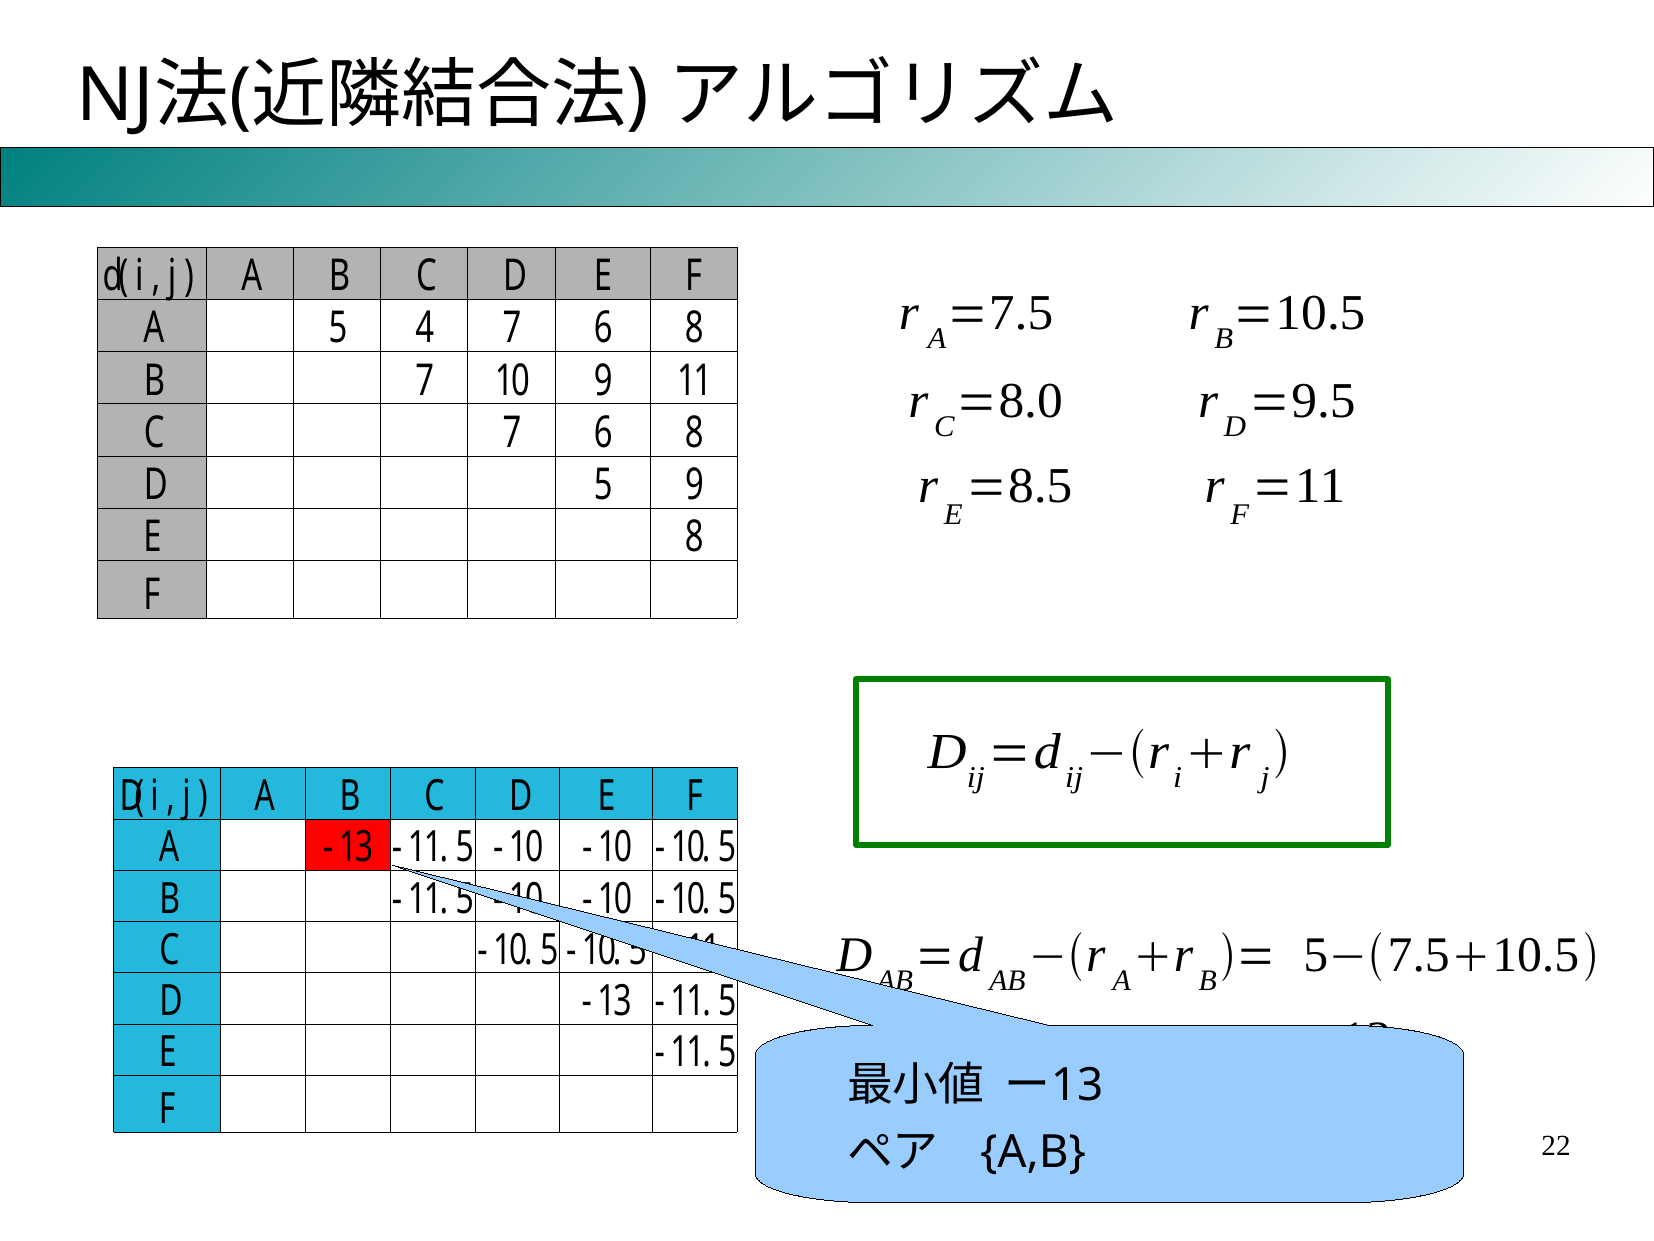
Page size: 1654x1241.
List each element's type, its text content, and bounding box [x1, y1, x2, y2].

title NJ法(近隣結合法) アルゴリズム [76, 29, 1565, 148]
chart [918, 711, 1297, 796]
chart [885, 272, 1379, 532]
chart [826, 915, 1604, 1028]
text_box 最小値 ー13 ペア {A,B} [392, 865, 1464, 1203]
chart [95, 245, 739, 621]
chart [112, 766, 739, 1134]
